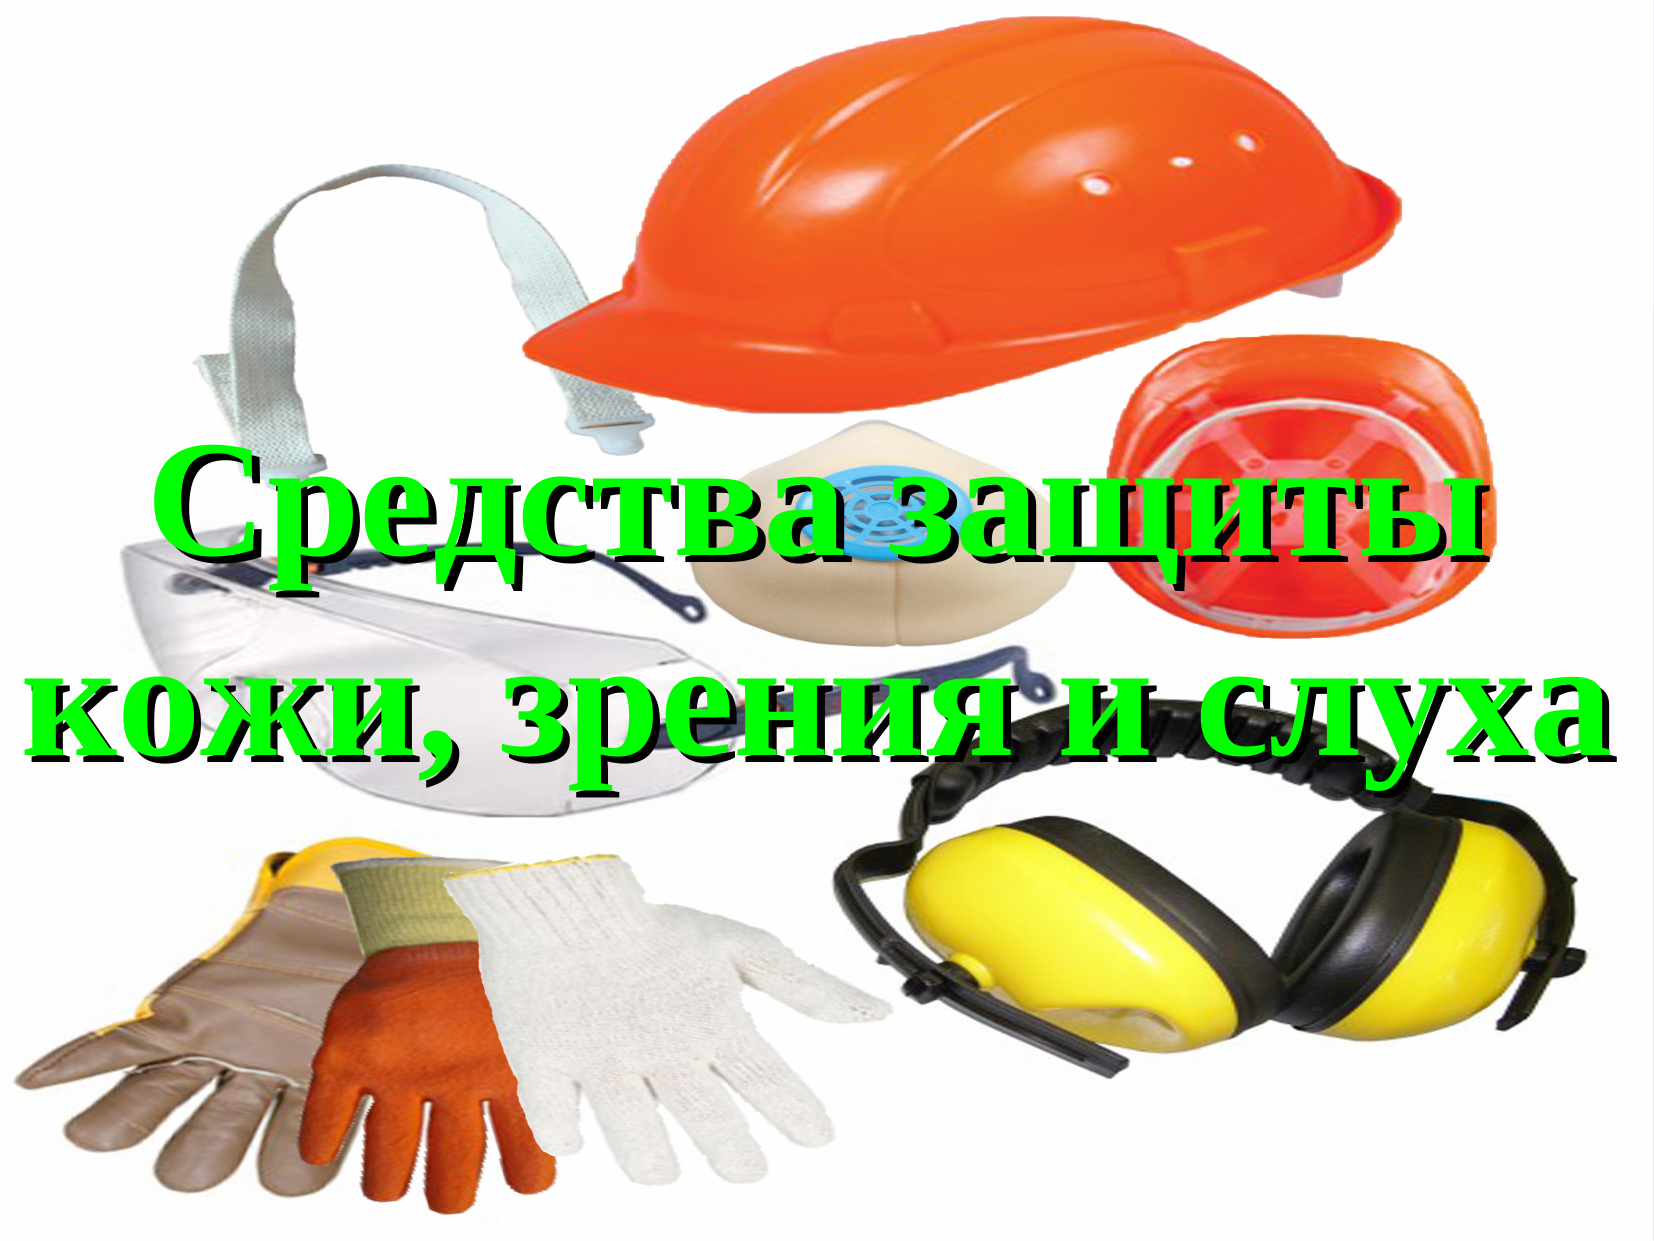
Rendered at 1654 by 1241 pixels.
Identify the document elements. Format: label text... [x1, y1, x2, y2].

picture [0, 0, 1654, 1241]
subtitle Средства защиты кожи, зрения и слуха [0, 97, 1636, 880]
